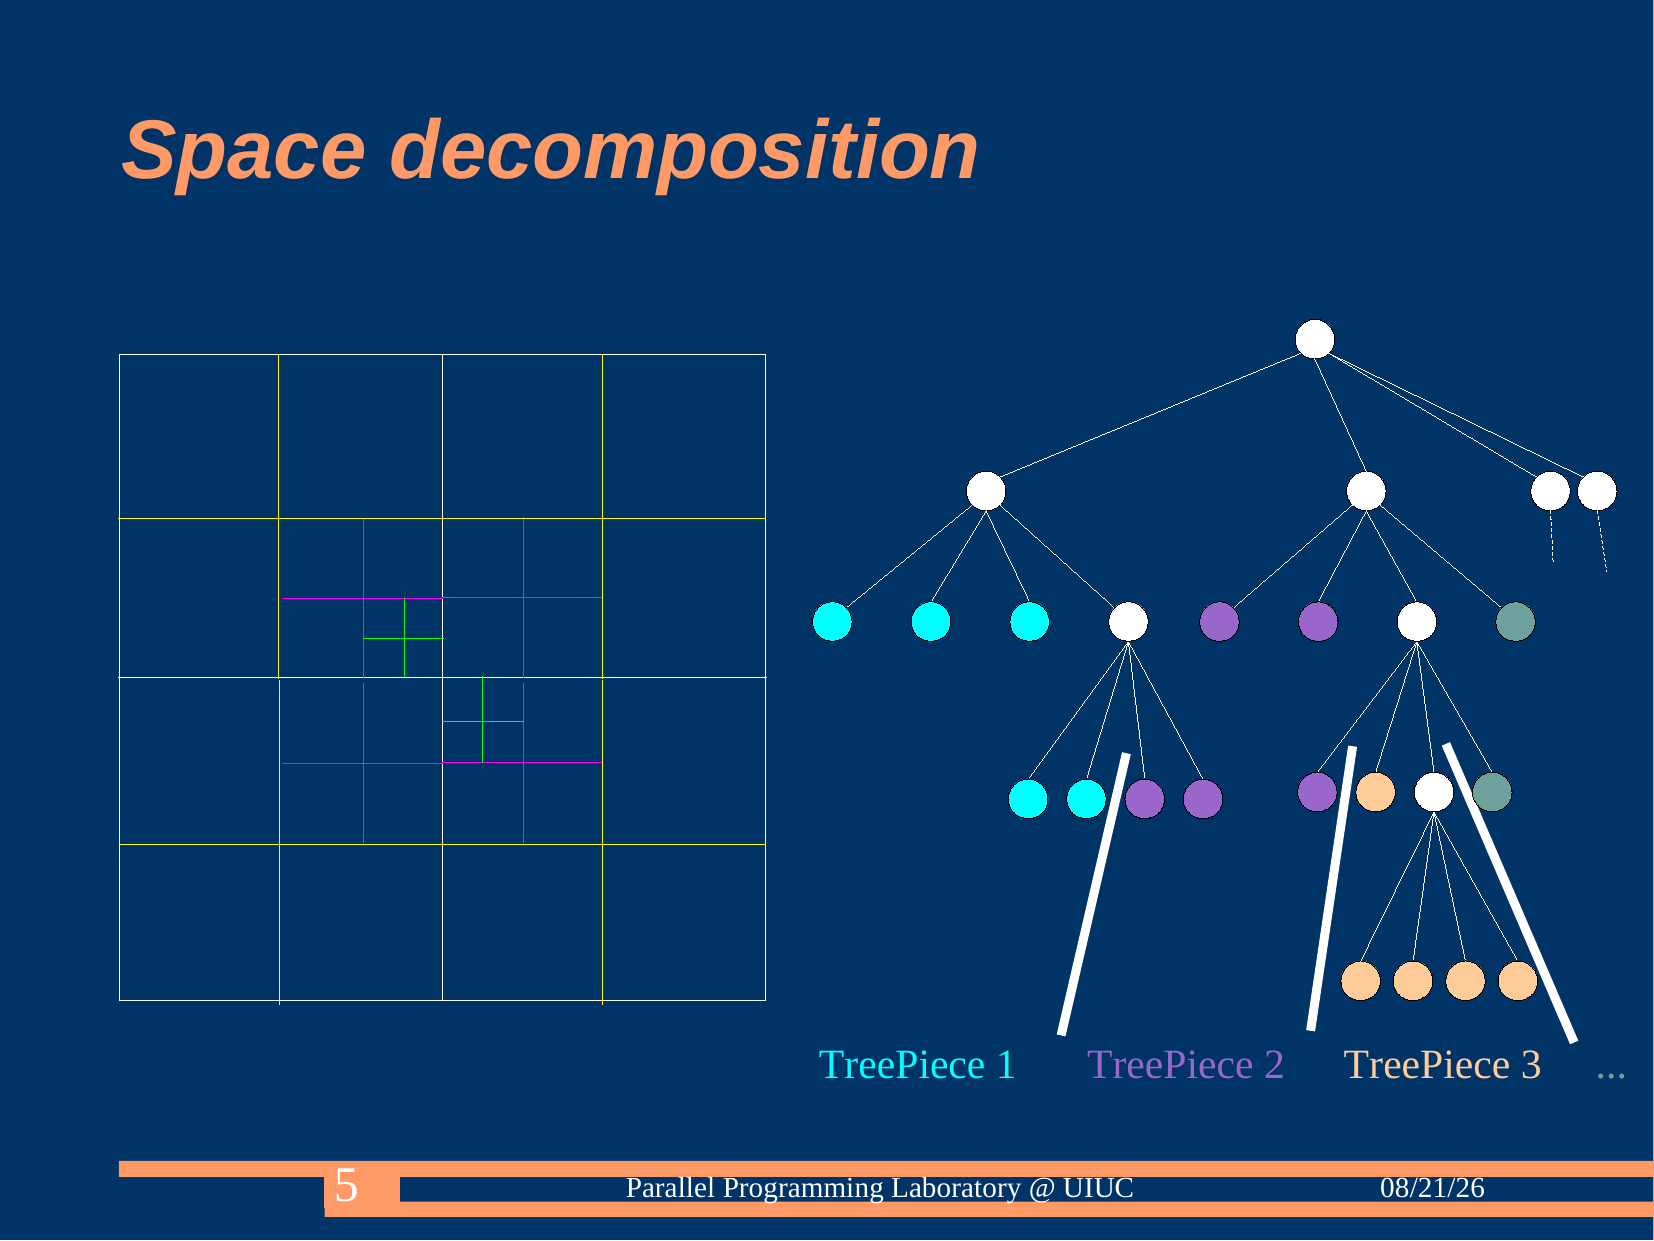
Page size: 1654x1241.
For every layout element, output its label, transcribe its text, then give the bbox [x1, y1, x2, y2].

text_box [1414, 771, 1454, 812]
text_box [1108, 601, 1149, 642]
text_box [1472, 771, 1513, 812]
text_box [911, 601, 951, 642]
text_box [1298, 601, 1339, 642]
text_box [1393, 960, 1433, 1001]
text_box [812, 601, 853, 642]
text_box TreePiece 3 [1343, 1041, 1554, 1090]
text_box [1497, 960, 1538, 1001]
text_box [966, 471, 1007, 511]
text_box [1199, 601, 1240, 642]
text_box [1355, 771, 1396, 812]
text_box [1530, 471, 1571, 511]
text_box ... [1595, 1041, 1640, 1090]
text_box [1297, 771, 1338, 812]
text_box [1183, 778, 1223, 819]
text_box [1295, 319, 1335, 359]
text_box [1346, 471, 1387, 511]
text_box [1577, 471, 1618, 511]
title Space decomposition [121, 46, 1534, 254]
text_box [1009, 601, 1050, 642]
text_box [1397, 601, 1437, 642]
text_box TreePiece 1 [818, 1041, 1029, 1090]
text_box [1340, 960, 1381, 1001]
text_box [1124, 778, 1165, 819]
text_box [1008, 778, 1048, 819]
text_box TreePiece 2 [1087, 1041, 1297, 1092]
text_box [1445, 960, 1486, 1001]
text_box [1066, 778, 1107, 819]
text_box [1495, 601, 1536, 642]
